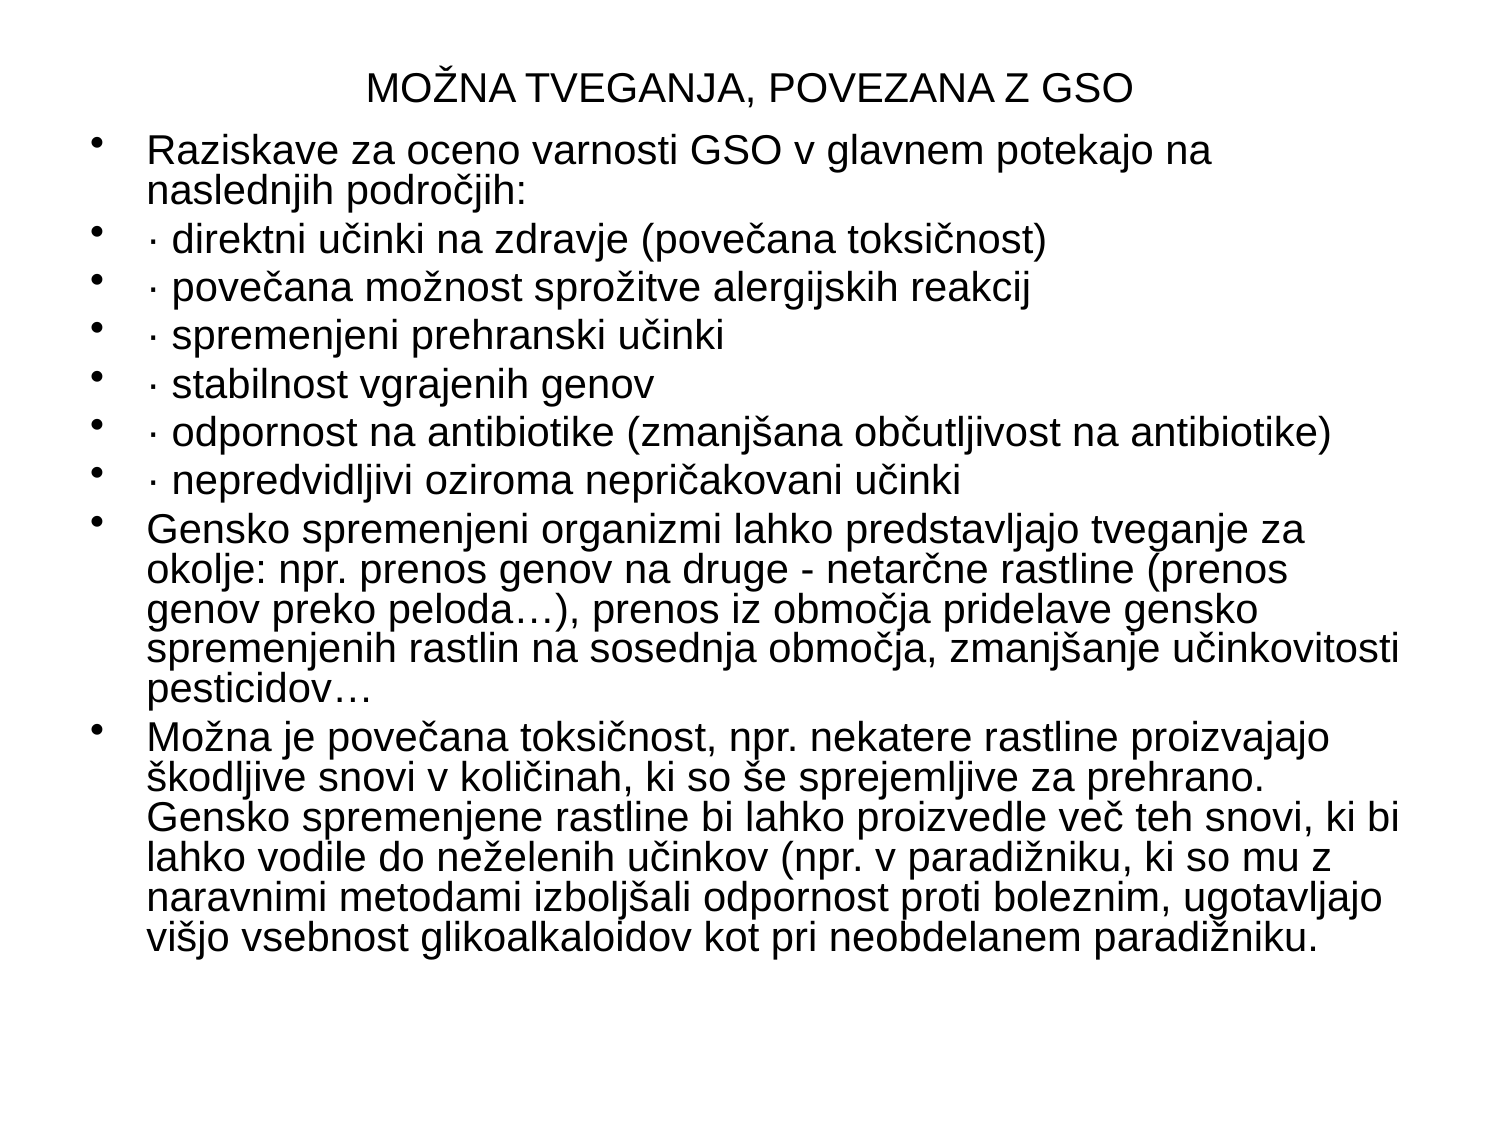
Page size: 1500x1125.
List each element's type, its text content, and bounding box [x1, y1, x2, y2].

list Raziskave za oceno varnosti GSO v glavnem potekajo na naslednjih področjih: · direktni učinki na zdravje (povečana toksičnost) · povečana možnost sprožitve alergijskih reakcij · spremenjeni prehranski učinki · stabilnost vgrajenih genov · odpornost na antibiotike (zmanjšana občutljivost na antibiotike) · nepredvidljivi oziroma nepričakovani učinki Gensko spremenjeni organizmi lahko predstavljajo tveganje za okolje: npr. prenos genov na druge - netarčne rastline (prenos genov preko peloda…), prenos iz območja pridelave gensko spremenjenih rastlin na sosednja območja, zmanjšanje učinkovitosti pesticidov… Možna je povečana toksičnost, npr. nekatere rastline proizvajajo škodljive snovi v količinah, ki so še sprejemljive za prehrano. Gensko spremenjene rastline bi lahko proizvedle več teh snovi, ki bi lahko vodile do neželenih učinkov (npr. v paradižniku, ki so mu z naravnimi metodami izboljšali odpornost proti boleznim, ugotavljajo višjo vsebnost glikoalkaloidov kot pri neobdelanem paradižniku. [75, 125, 1425, 1005]
title MOŽNA TVEGANJA, POVEZANA Z GSO [75, 45, 1425, 125]
